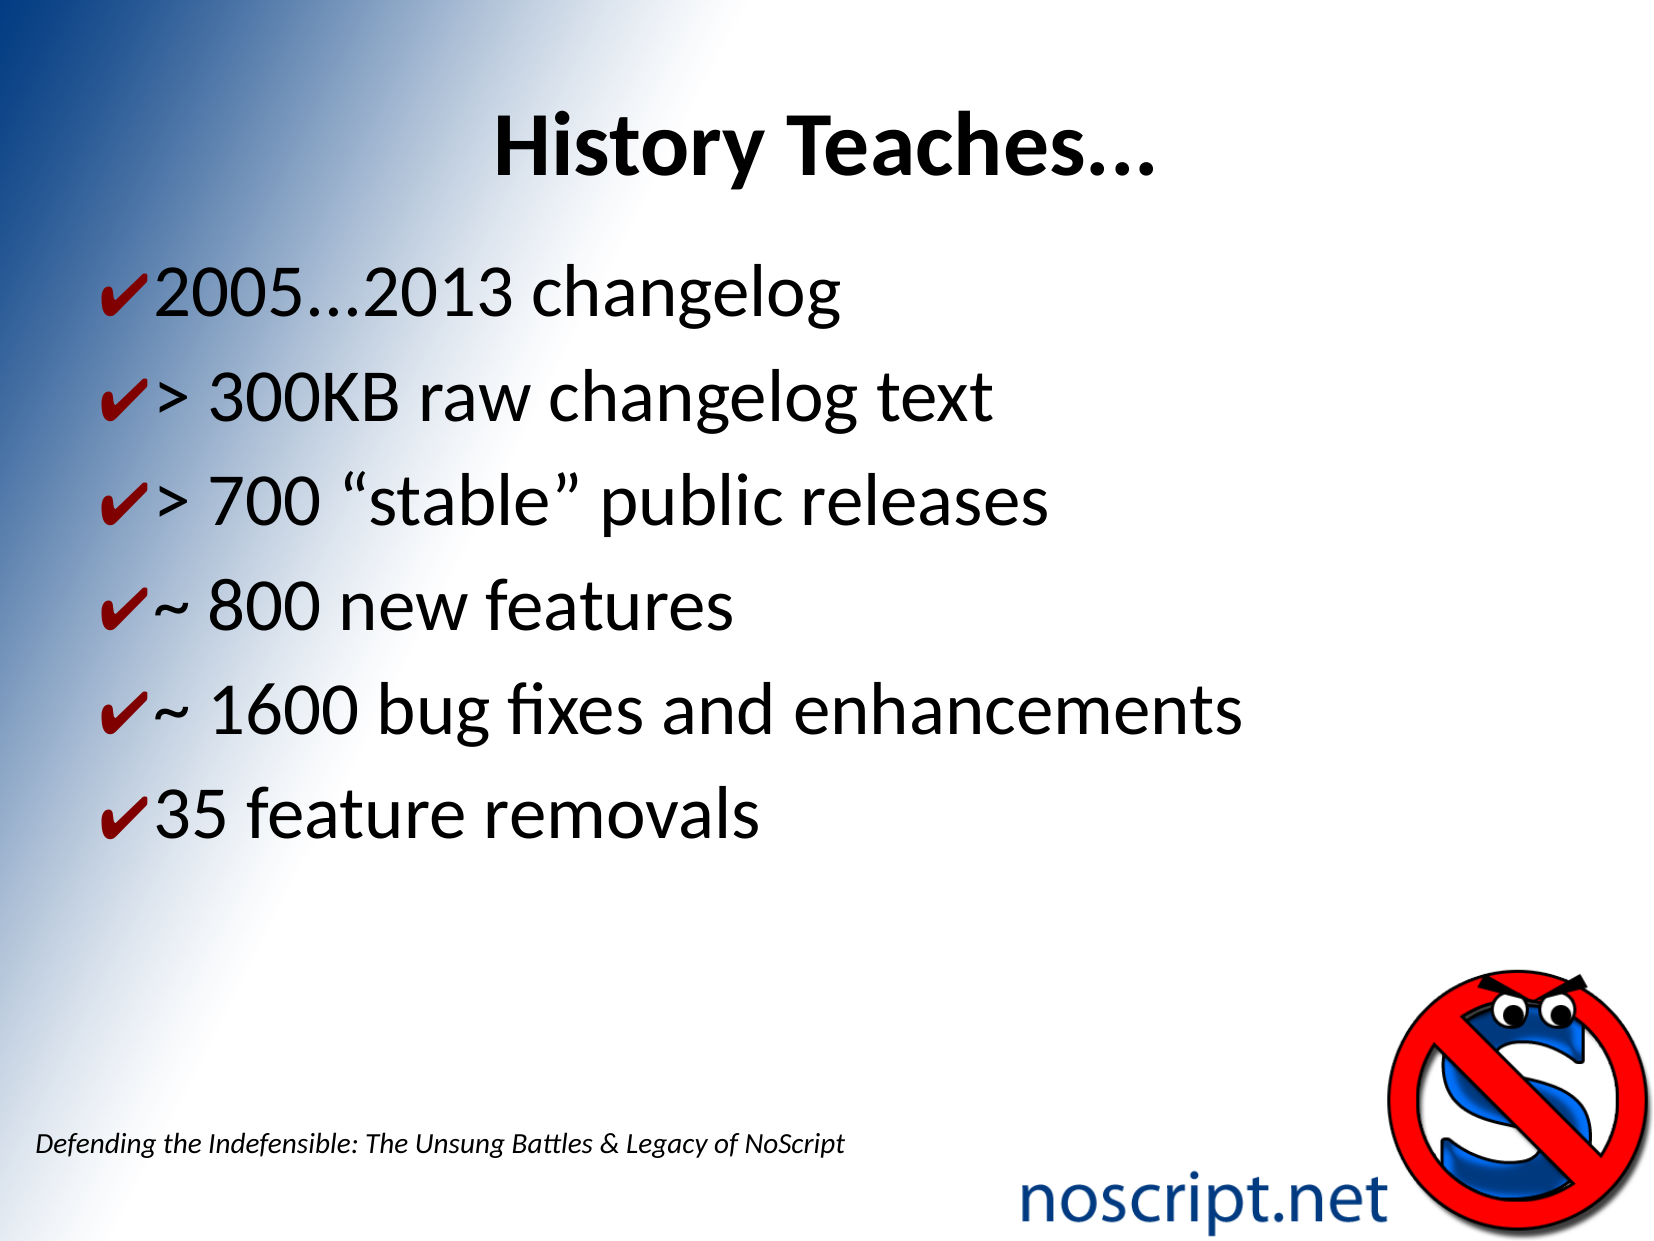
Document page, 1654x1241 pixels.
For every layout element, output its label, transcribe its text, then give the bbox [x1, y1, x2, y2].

title History Teaches... [82, 49, 1571, 257]
picture [0, 0, 1654, 1241]
list 2005...2013 changelog > 300KB raw changelog text > 700 “stable” public releases ~ 800 new features ~ 1600 bug fixes and enhancements 35 feature removals [82, 260, 1571, 980]
